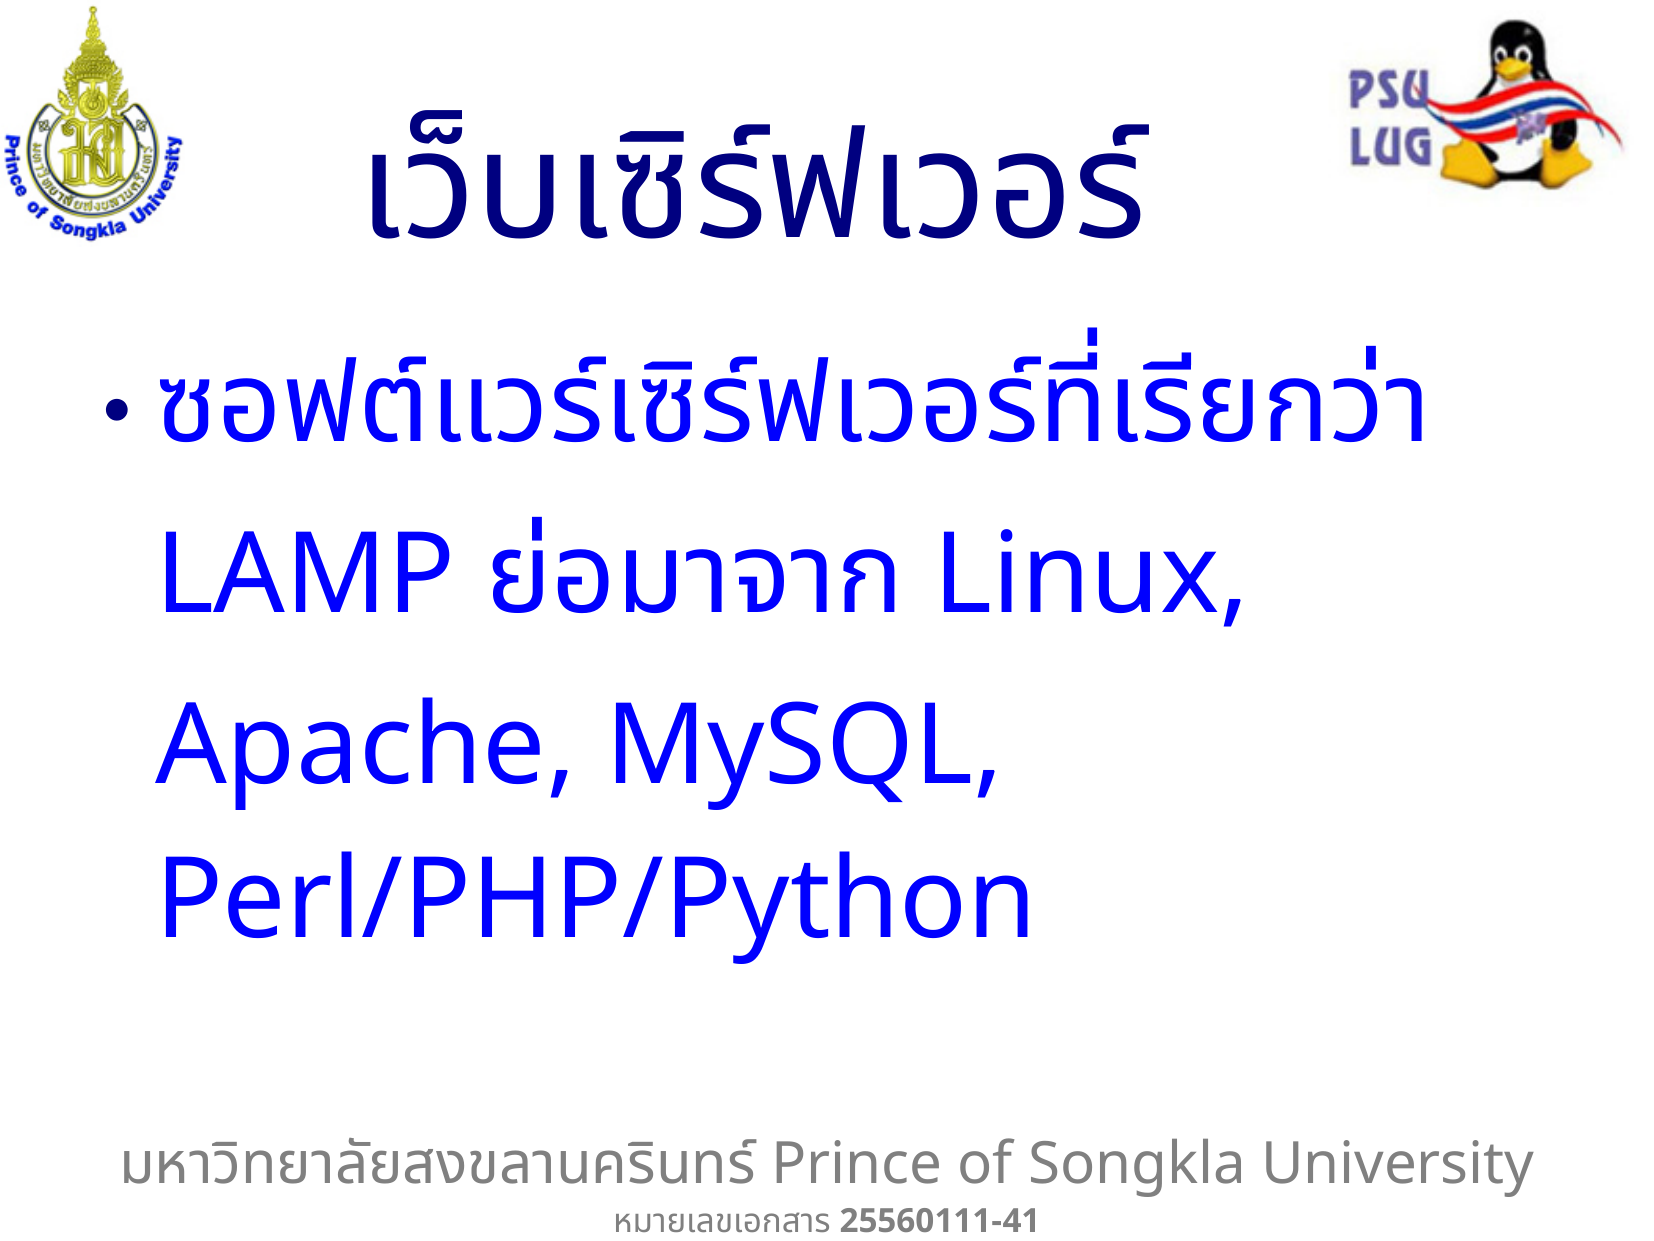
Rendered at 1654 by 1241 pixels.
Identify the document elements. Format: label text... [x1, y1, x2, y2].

title เว็บเซิร์ฟเวอร์ [206, 0, 1299, 322]
picture [0, 0, 185, 247]
picture [1328, 10, 1642, 207]
list ซอฟต์แวร์เซิร์ฟเวอร์ที่เรียกว่า LAMP ย่อมาจาก Linux, Apache, MySQL, Perl/PHP/Python [84, 322, 1573, 1042]
